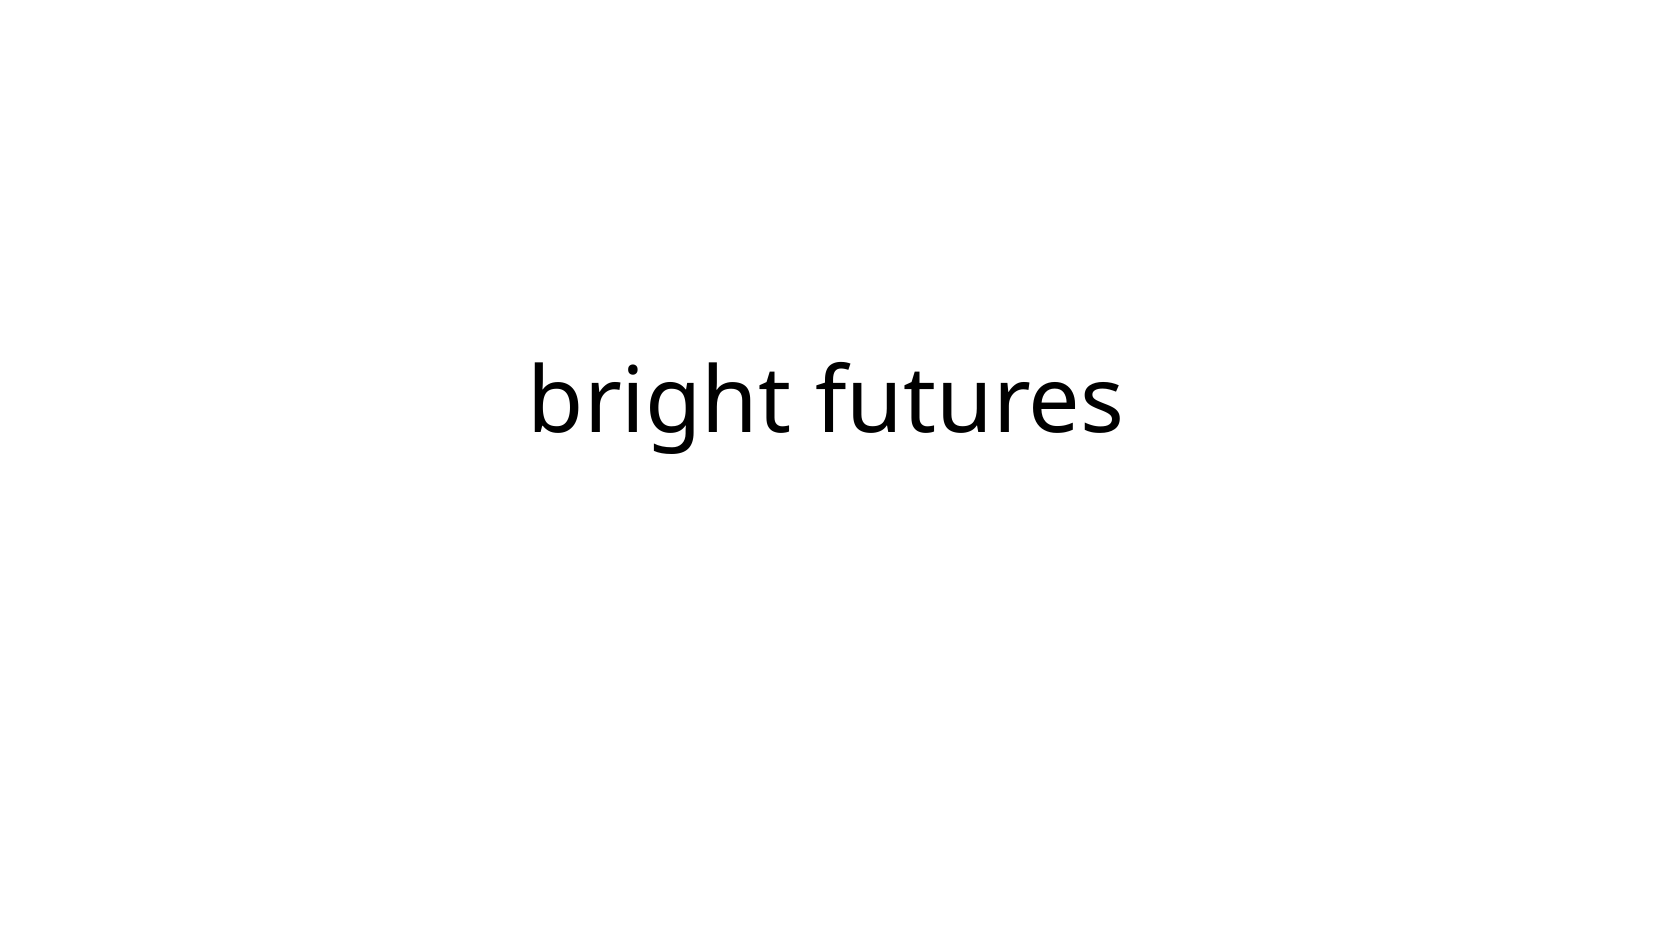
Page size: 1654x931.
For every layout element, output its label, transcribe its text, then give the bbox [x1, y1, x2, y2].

subtitle bright futures [82, 37, 1571, 931]
